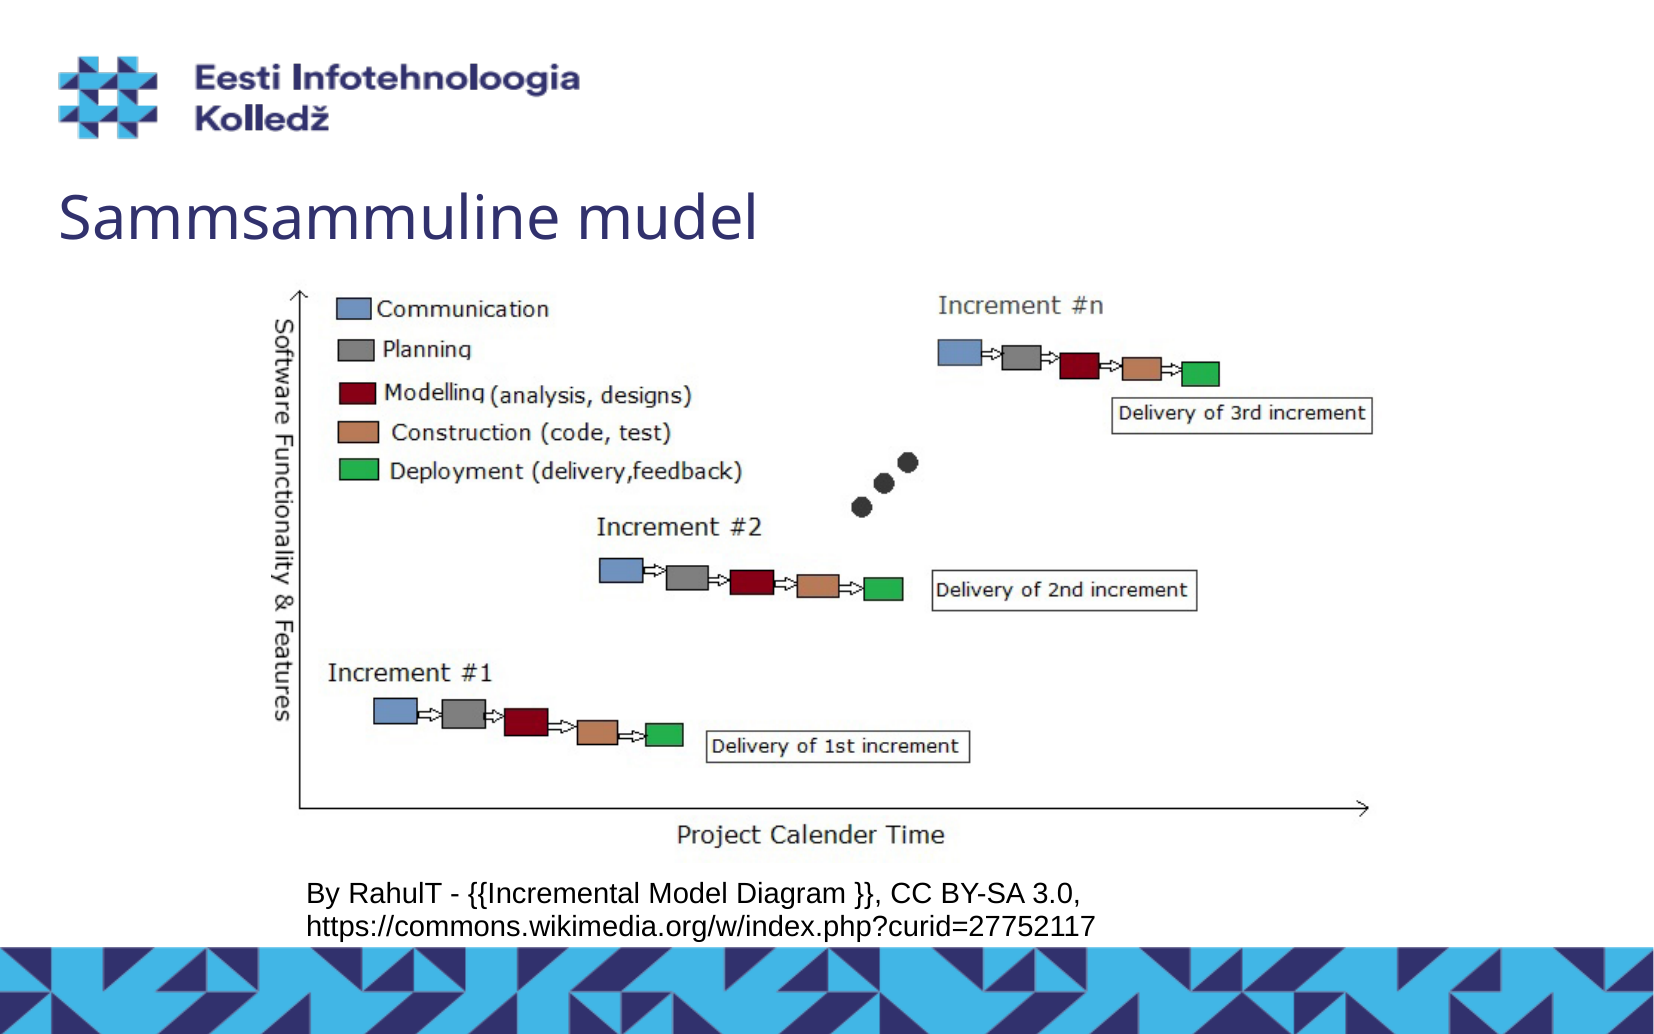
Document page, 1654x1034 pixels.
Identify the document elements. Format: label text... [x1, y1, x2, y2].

picture [271, 268, 1382, 863]
text_box By RahulT - {{Incremental Model Diagram }}, CC BY-SA 3.0, https://commons.wikimedia.org/w/index.php?curid=27752117 [291, 869, 1335, 969]
title Sammsammuline mudel [59, 129, 1571, 303]
